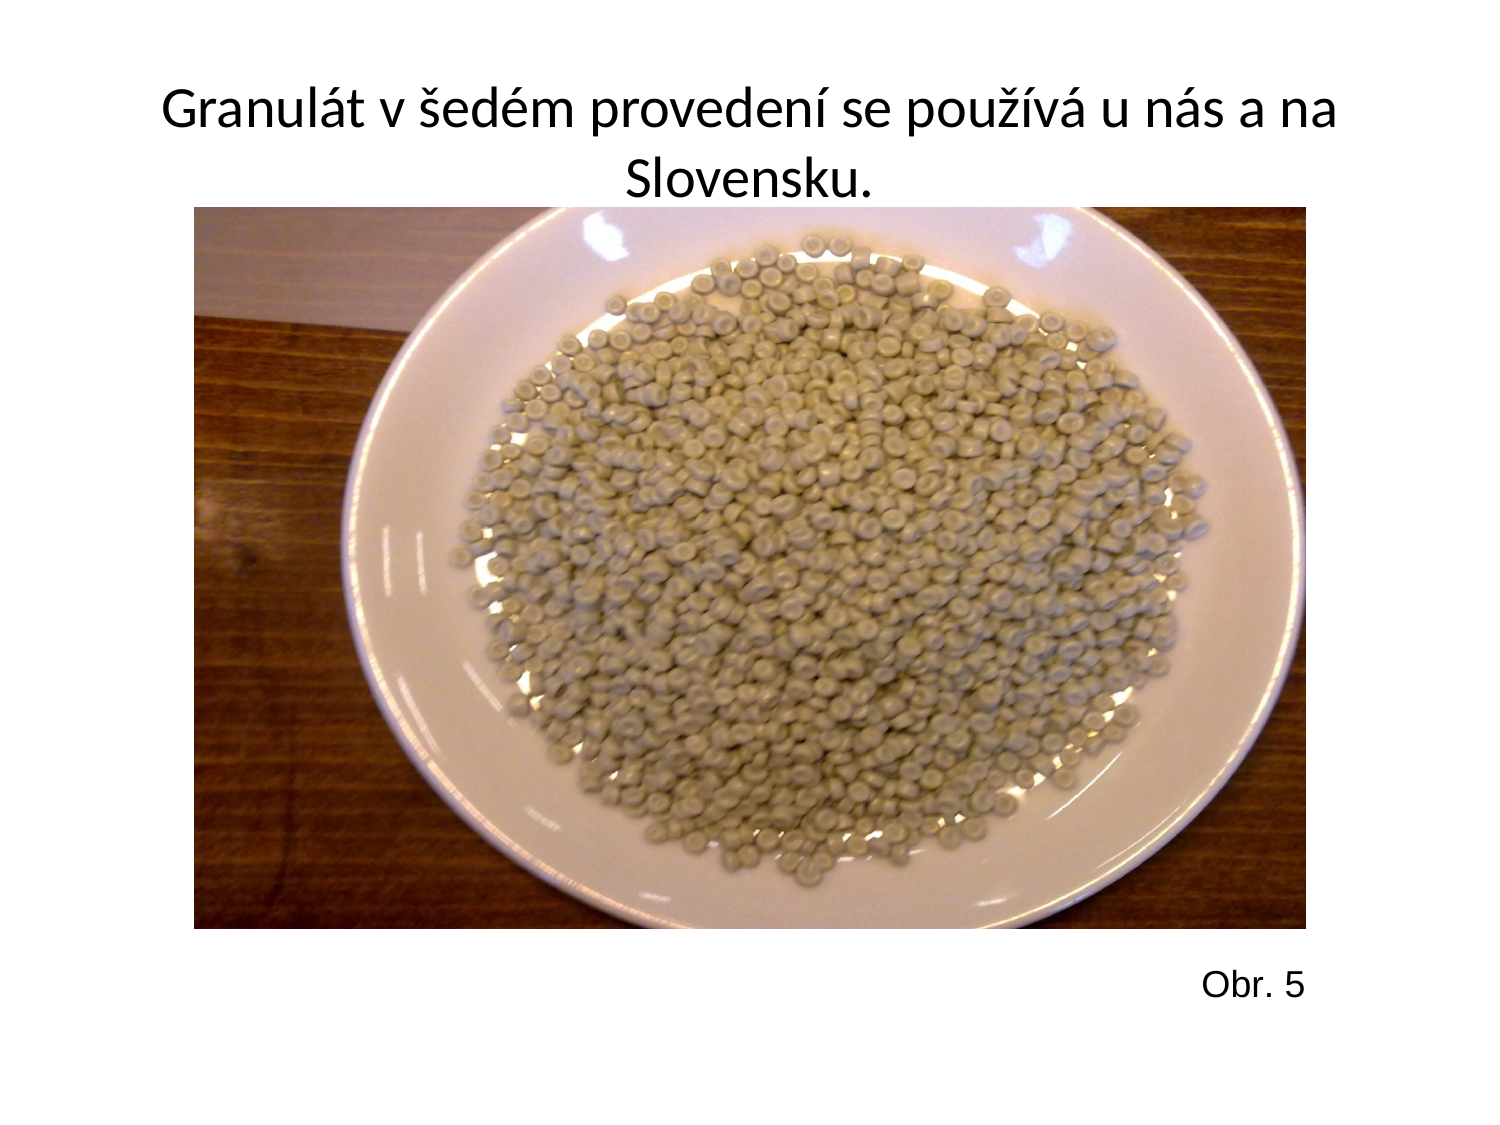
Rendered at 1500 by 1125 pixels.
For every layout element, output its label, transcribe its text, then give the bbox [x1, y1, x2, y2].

text_box [194, 208, 1306, 929]
text_box Obr. 5 [1186, 952, 1321, 1013]
title Granulát v šedém provedení se používá u nás a na Slovensku. [75, 45, 1426, 233]
